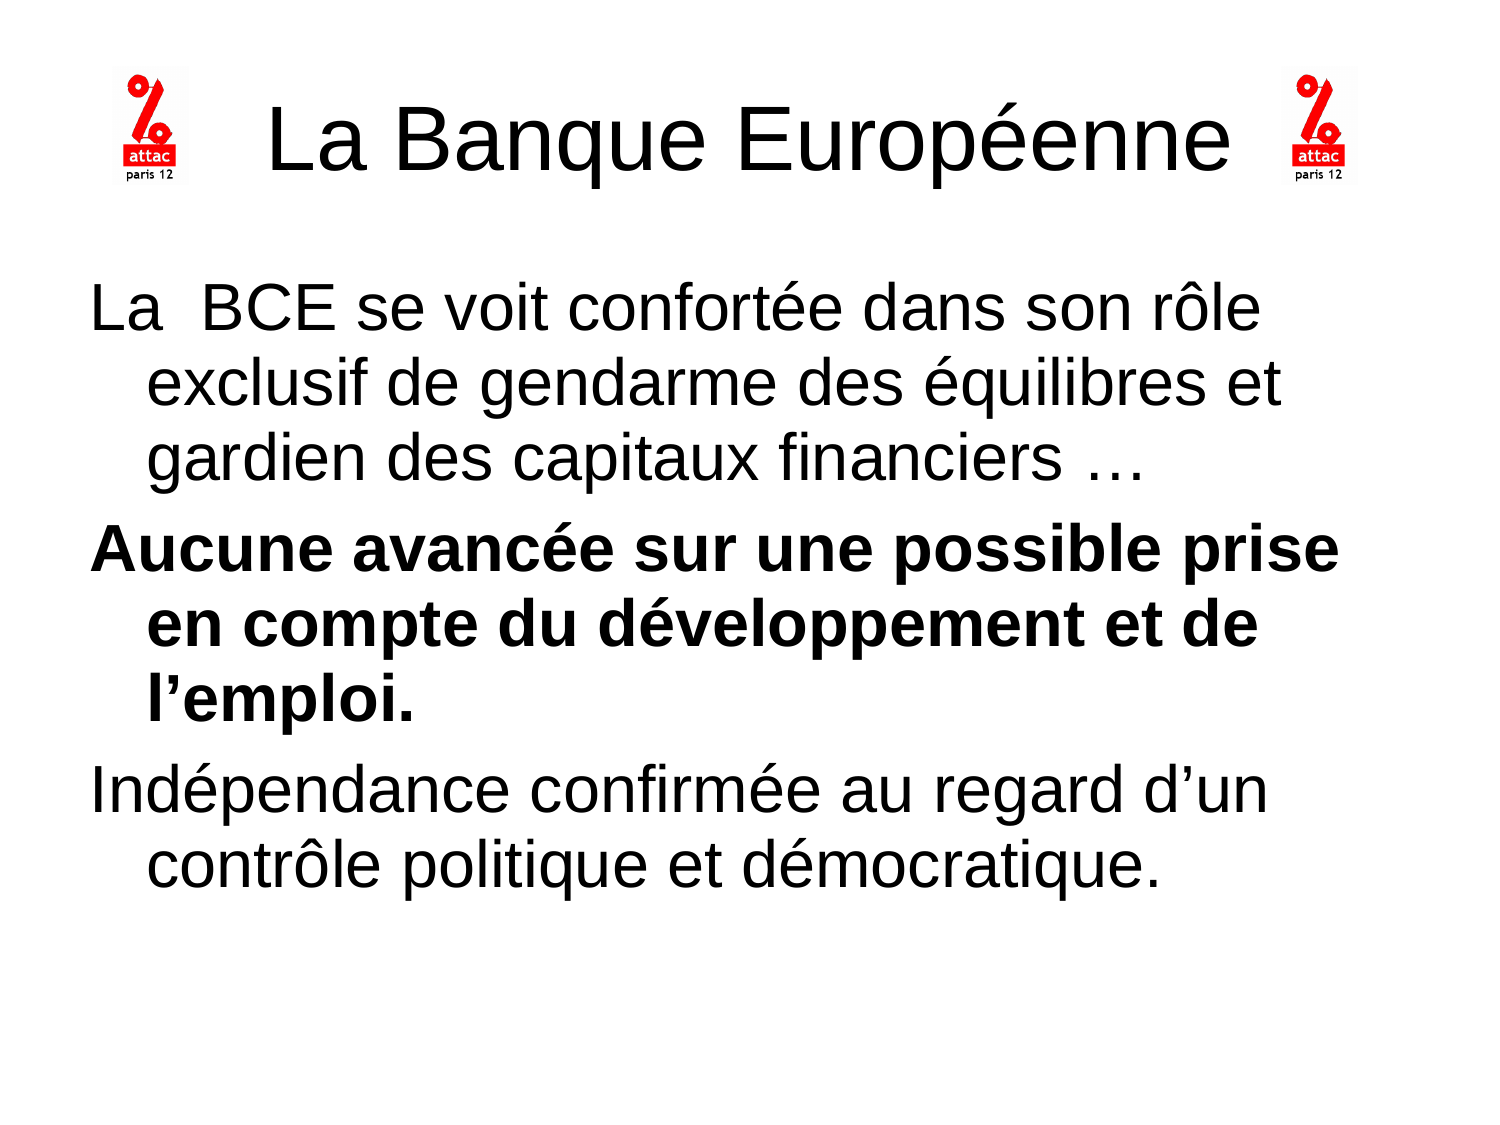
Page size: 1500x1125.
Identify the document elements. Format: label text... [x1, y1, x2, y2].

picture [1281, 66, 1358, 185]
picture [112, 66, 189, 185]
title La Banque Européenne [75, 45, 1426, 233]
list La BCE se voit confortée dans son rôle exclusif de gendarme des équilibres et gardien des capitaux financiers … Aucune avancée sur une possible prise en compte du développement et de l’emploi. Indépendance confirmée au regard d’un contrôle politique et démocratique. [75, 262, 1426, 1006]
